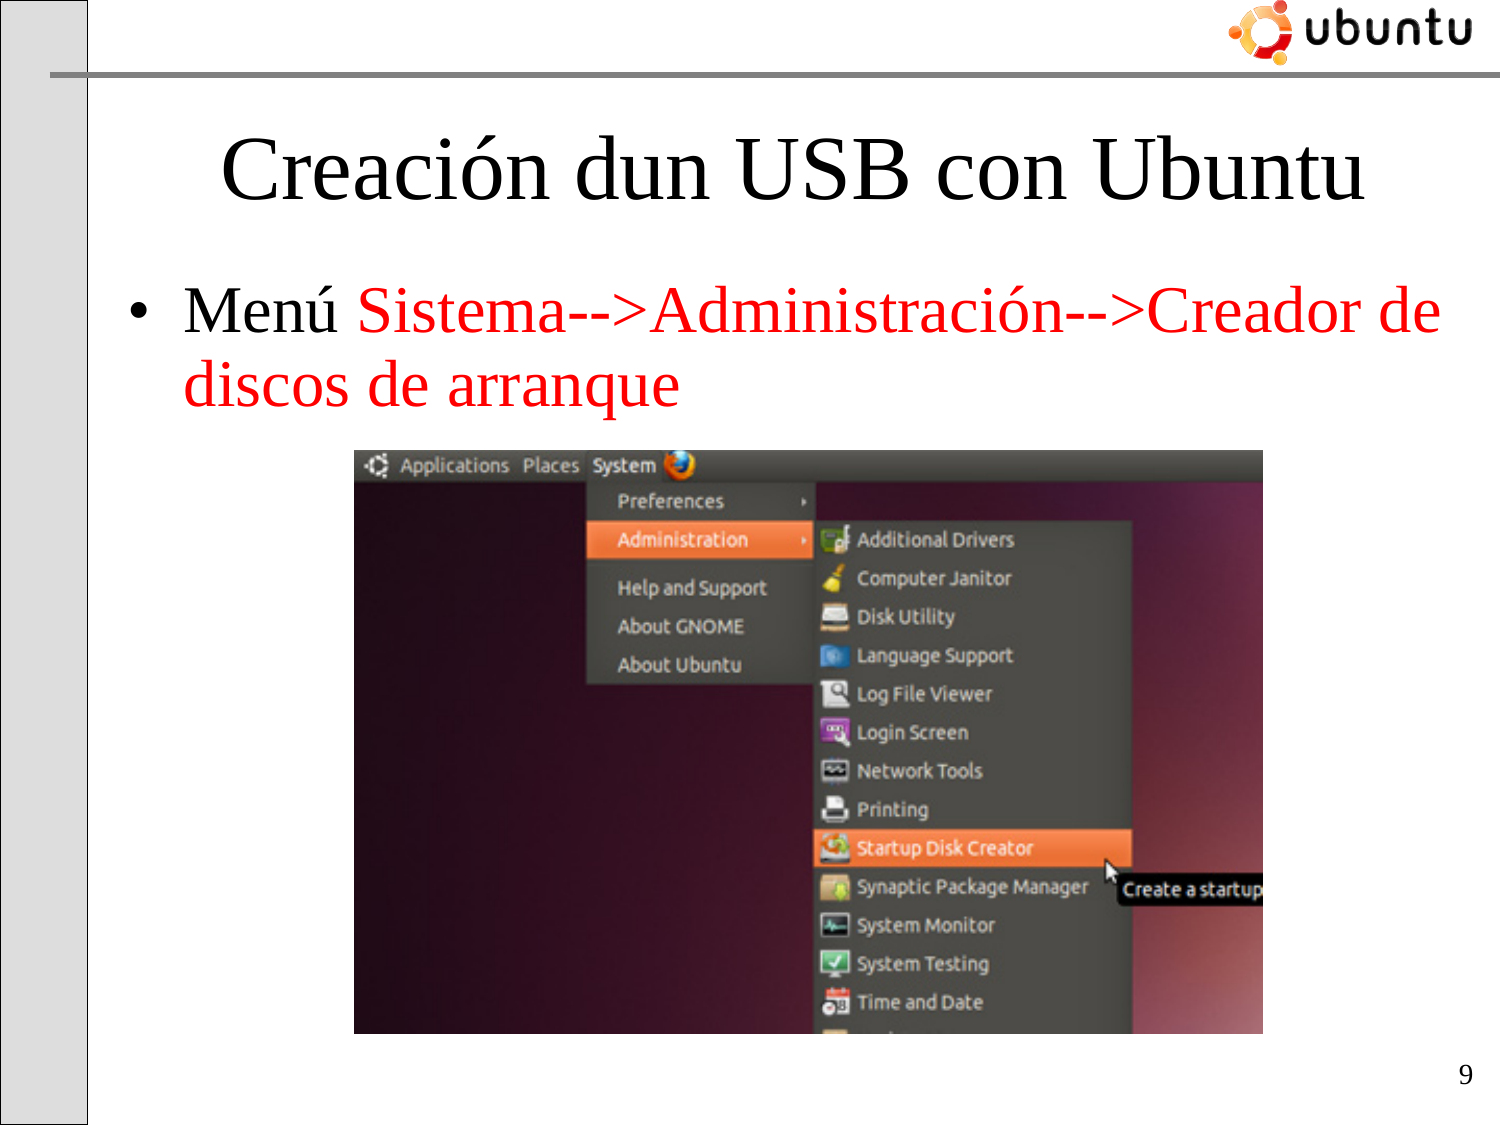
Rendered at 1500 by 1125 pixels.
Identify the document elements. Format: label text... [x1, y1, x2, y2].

title Creación dun USB con Ubuntu [112, 99, 1477, 237]
picture [1221, 0, 1483, 71]
picture [354, 450, 1263, 1034]
list Menú Sistema-->Administración-->Creador de discos de arranque [112, 265, 1477, 1093]
